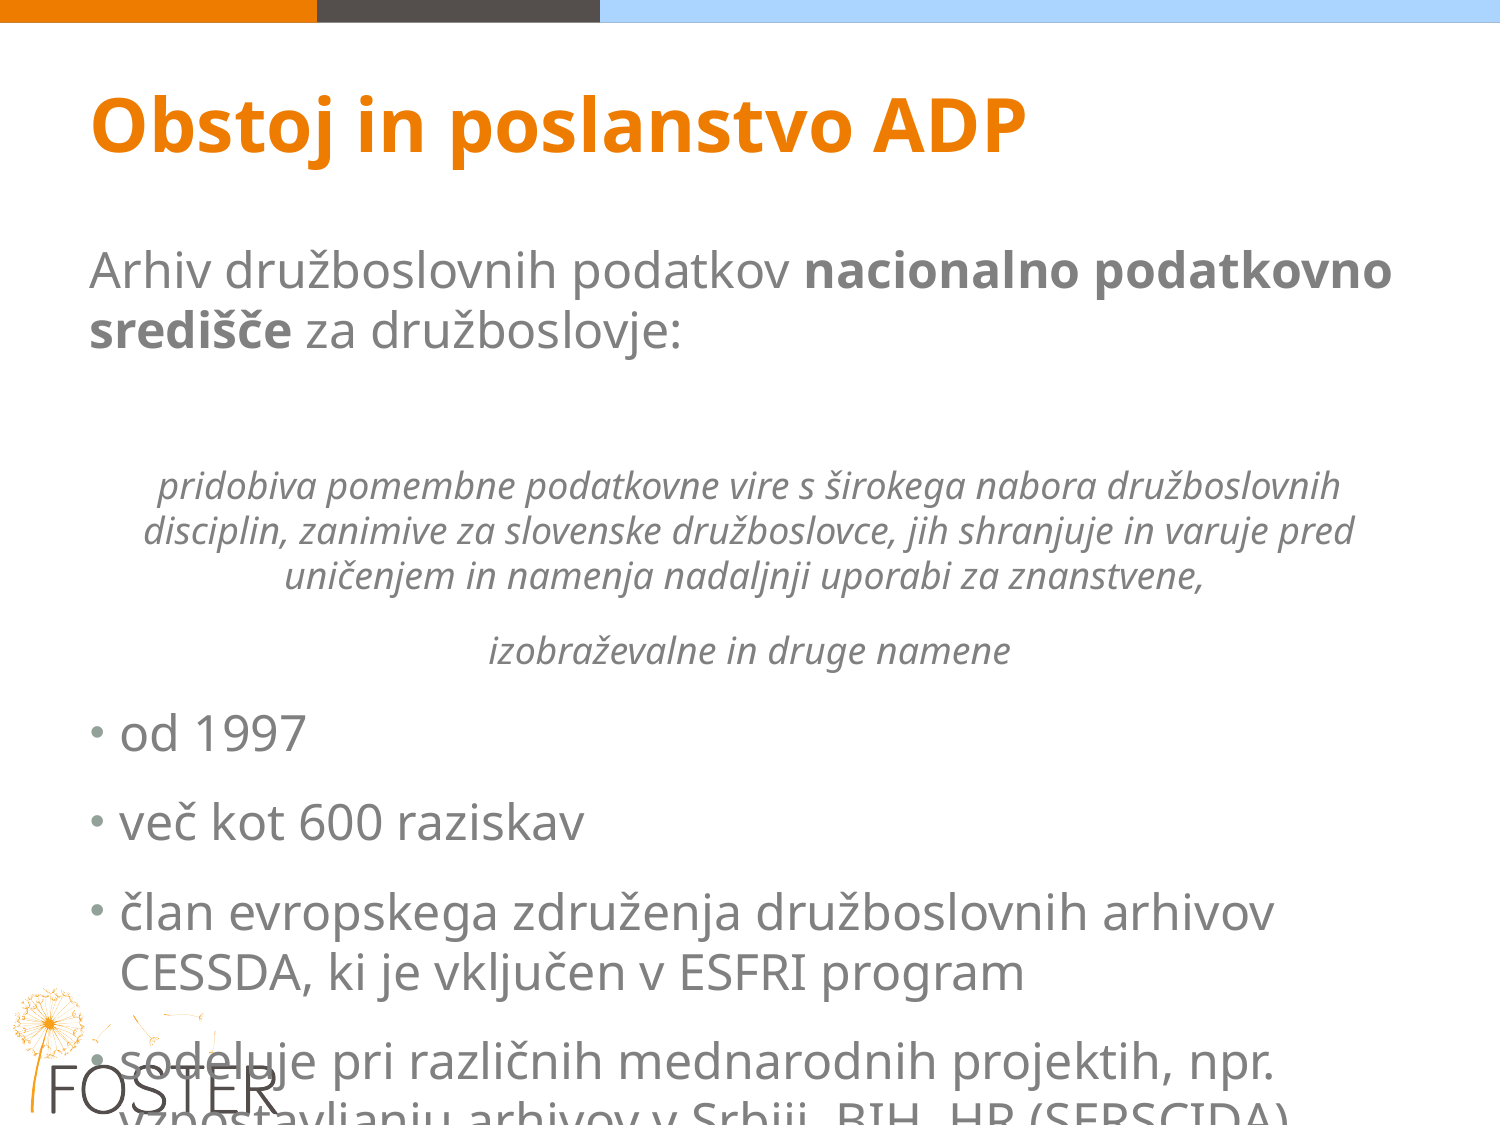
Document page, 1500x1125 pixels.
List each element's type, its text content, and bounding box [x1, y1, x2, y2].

picture [177, 1115, 191, 1125]
picture [206, 1115, 222, 1125]
list Arhiv družboslovnih podatkov nacionalno podatkovno središče za družboslovje: pridobiva pomembne podatkovne vire s širokega nabora družboslovnih disciplin, zanimive za slovenske družboslovce, jih shranjuje in varuje pred uničenjem in namenja nadaljnji uporabi za znanstvene, izobraževalne in druge namene od 1997 več kot 600 raziskav član evropskega združenja družboslovnih arhivov CESSDA, ki je vključen v ESFRI program sodeluje pri različnih mednarodnih projektih, npr. vzpostavljanju arhivov v Srbiji, BIH, HR (SERSCIDA) [75, 230, 1425, 1031]
picture [13, 988, 278, 1125]
title Obstoj in poslanstvo ADP [75, 70, 1425, 230]
